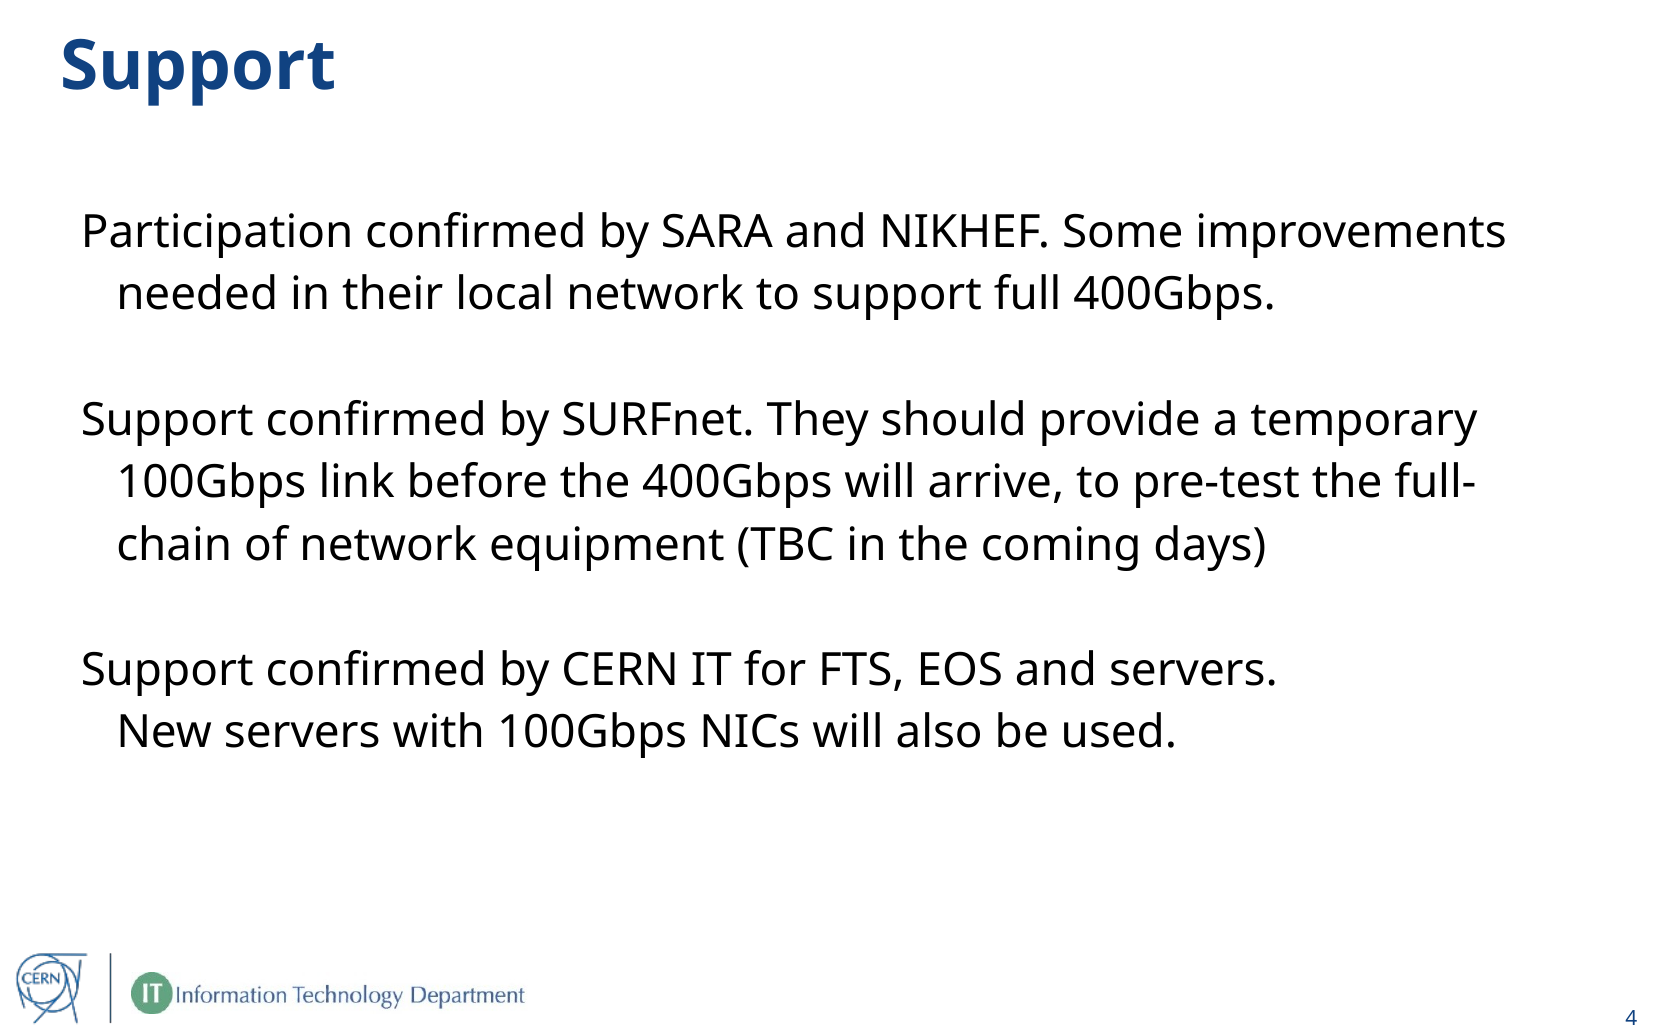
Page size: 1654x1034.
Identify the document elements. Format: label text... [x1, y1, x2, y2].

text_box Participation confirmed by SARA and NIKHEF. Some improvements needed in their local network to support full 400Gbps. Support confirmed by SURFnet. They should provide a temporary 100Gbps link before the 400Gbps will arrive, to pre-test the full-chain of network equipment (TBC in the coming days) Support confirmed by CERN IT for FTS, EOS and servers. New servers with 100Gbps NICs will also be used. [66, 190, 1564, 1034]
picture [16, 985, 64, 1032]
title Support [60, 0, 1528, 138]
picture [48, 991, 64, 1010]
picture [19, 985, 64, 1002]
